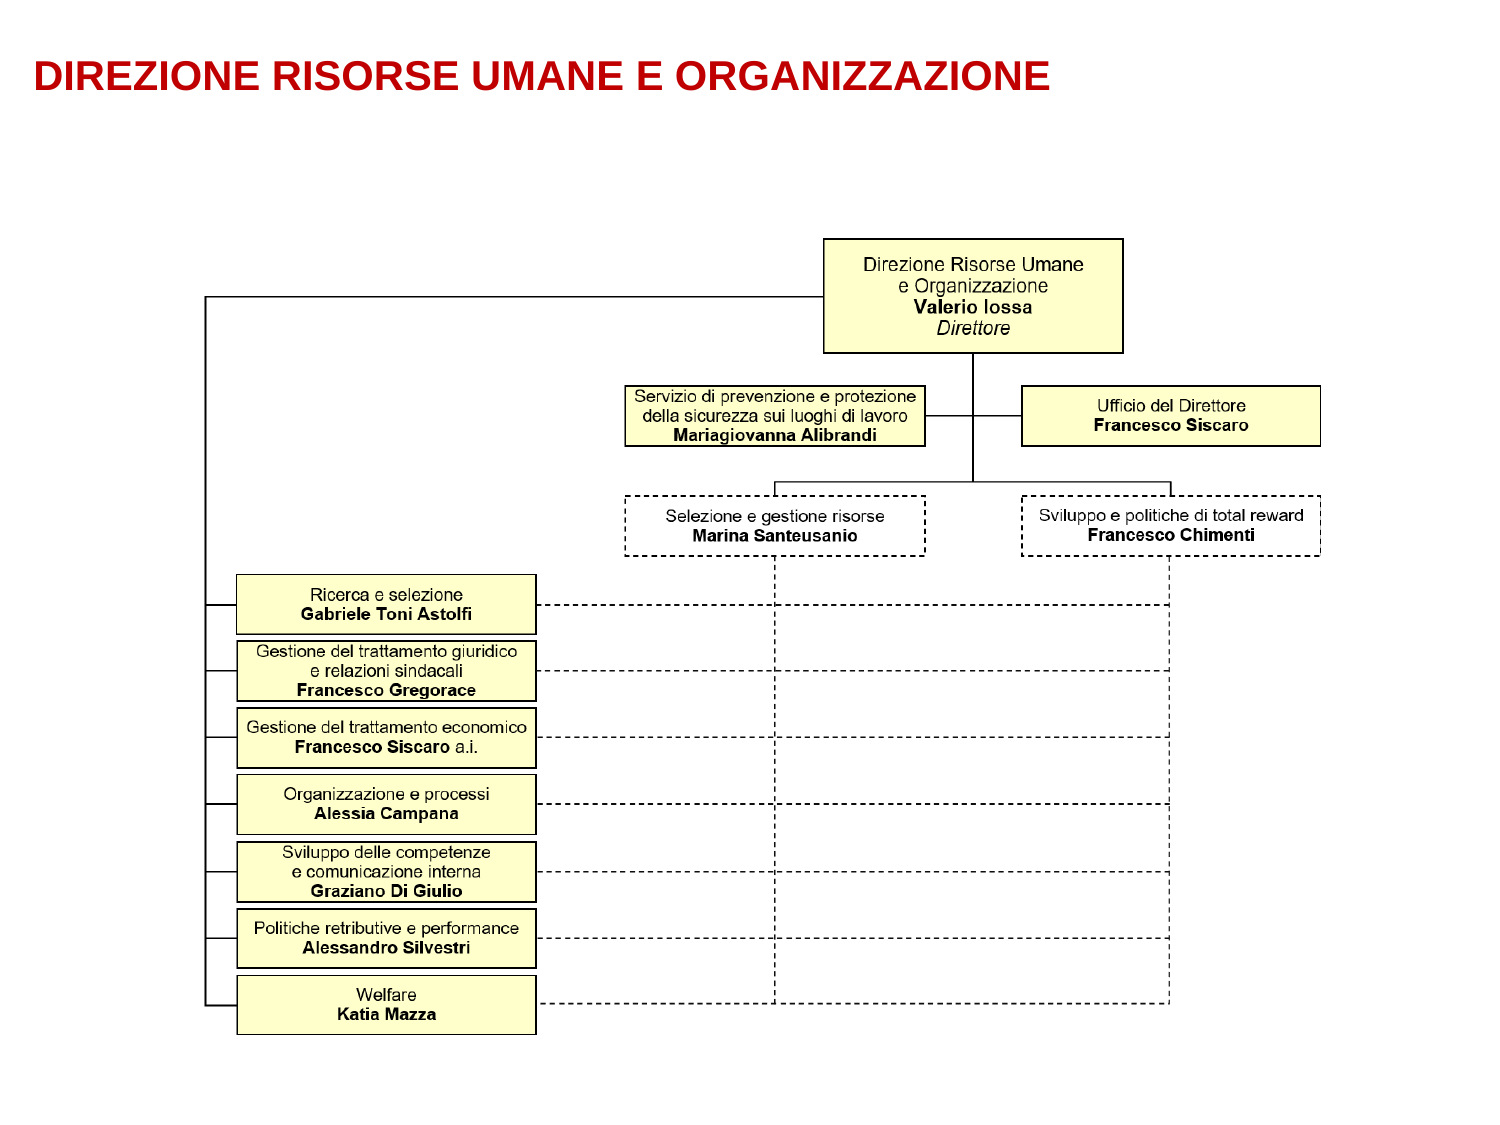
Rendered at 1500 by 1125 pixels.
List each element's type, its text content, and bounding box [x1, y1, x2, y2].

picture [204, 239, 1321, 1035]
text_box DIREZIONE RISORSE UMANE E ORGANIZZAZIONE [18, 41, 1482, 124]
